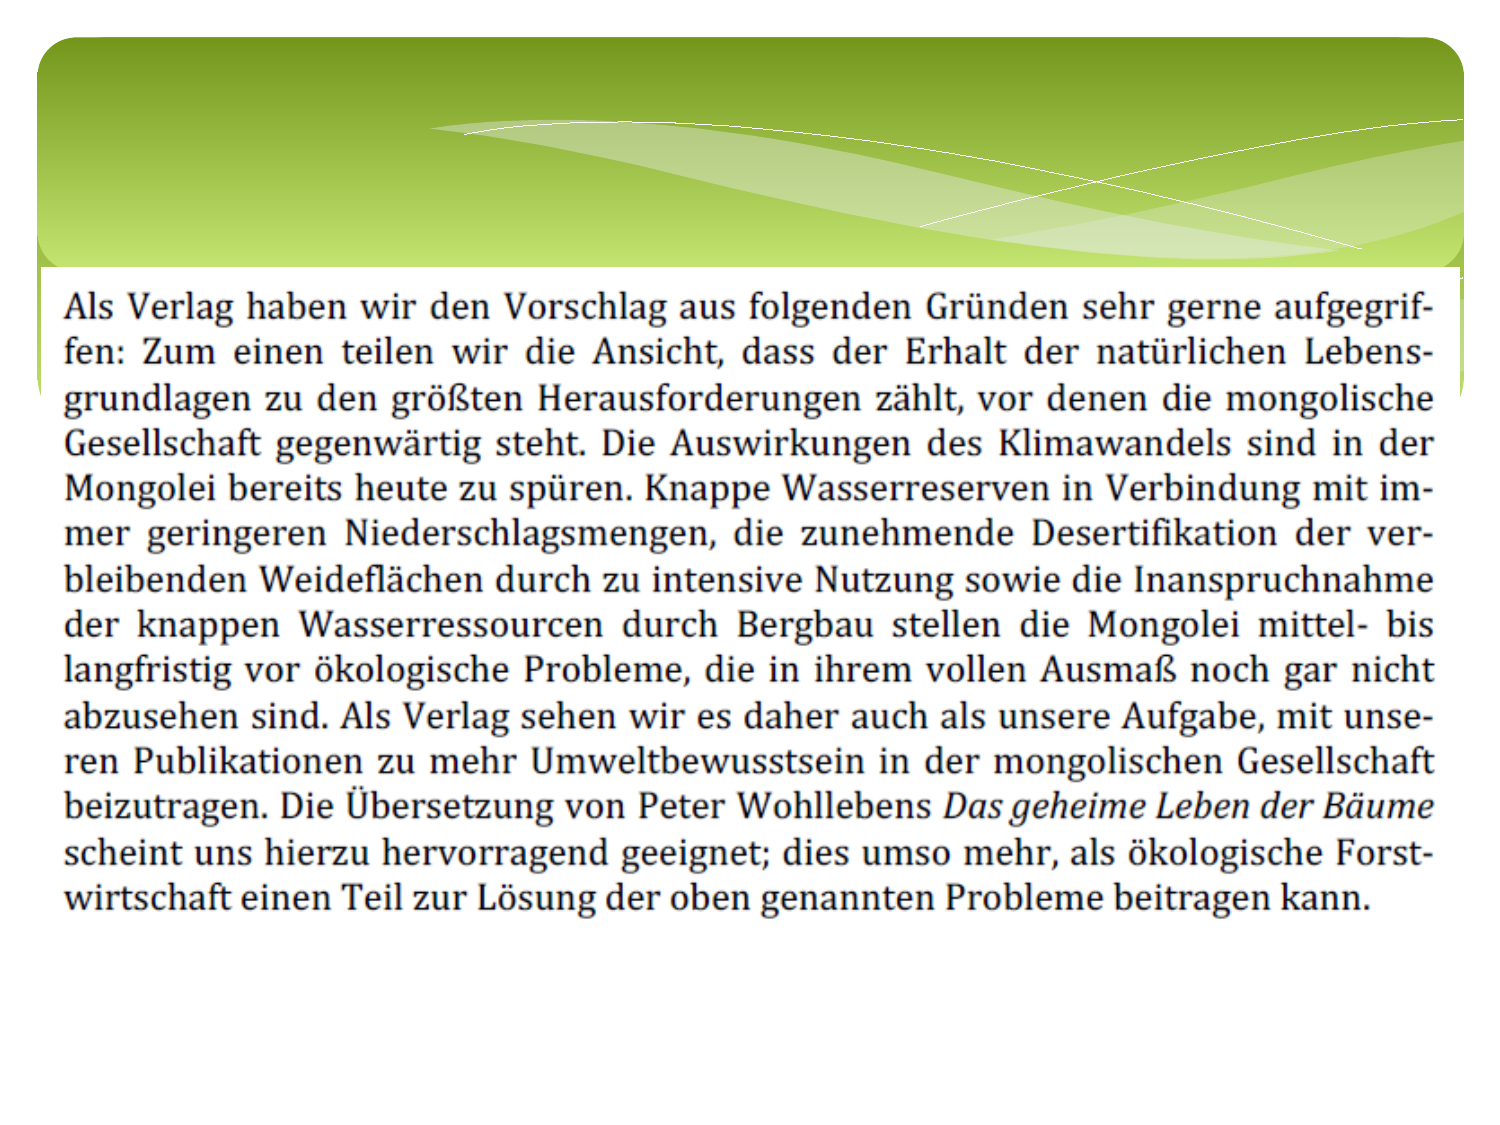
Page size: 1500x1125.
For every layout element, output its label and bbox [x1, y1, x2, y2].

picture [41, 267, 1460, 937]
